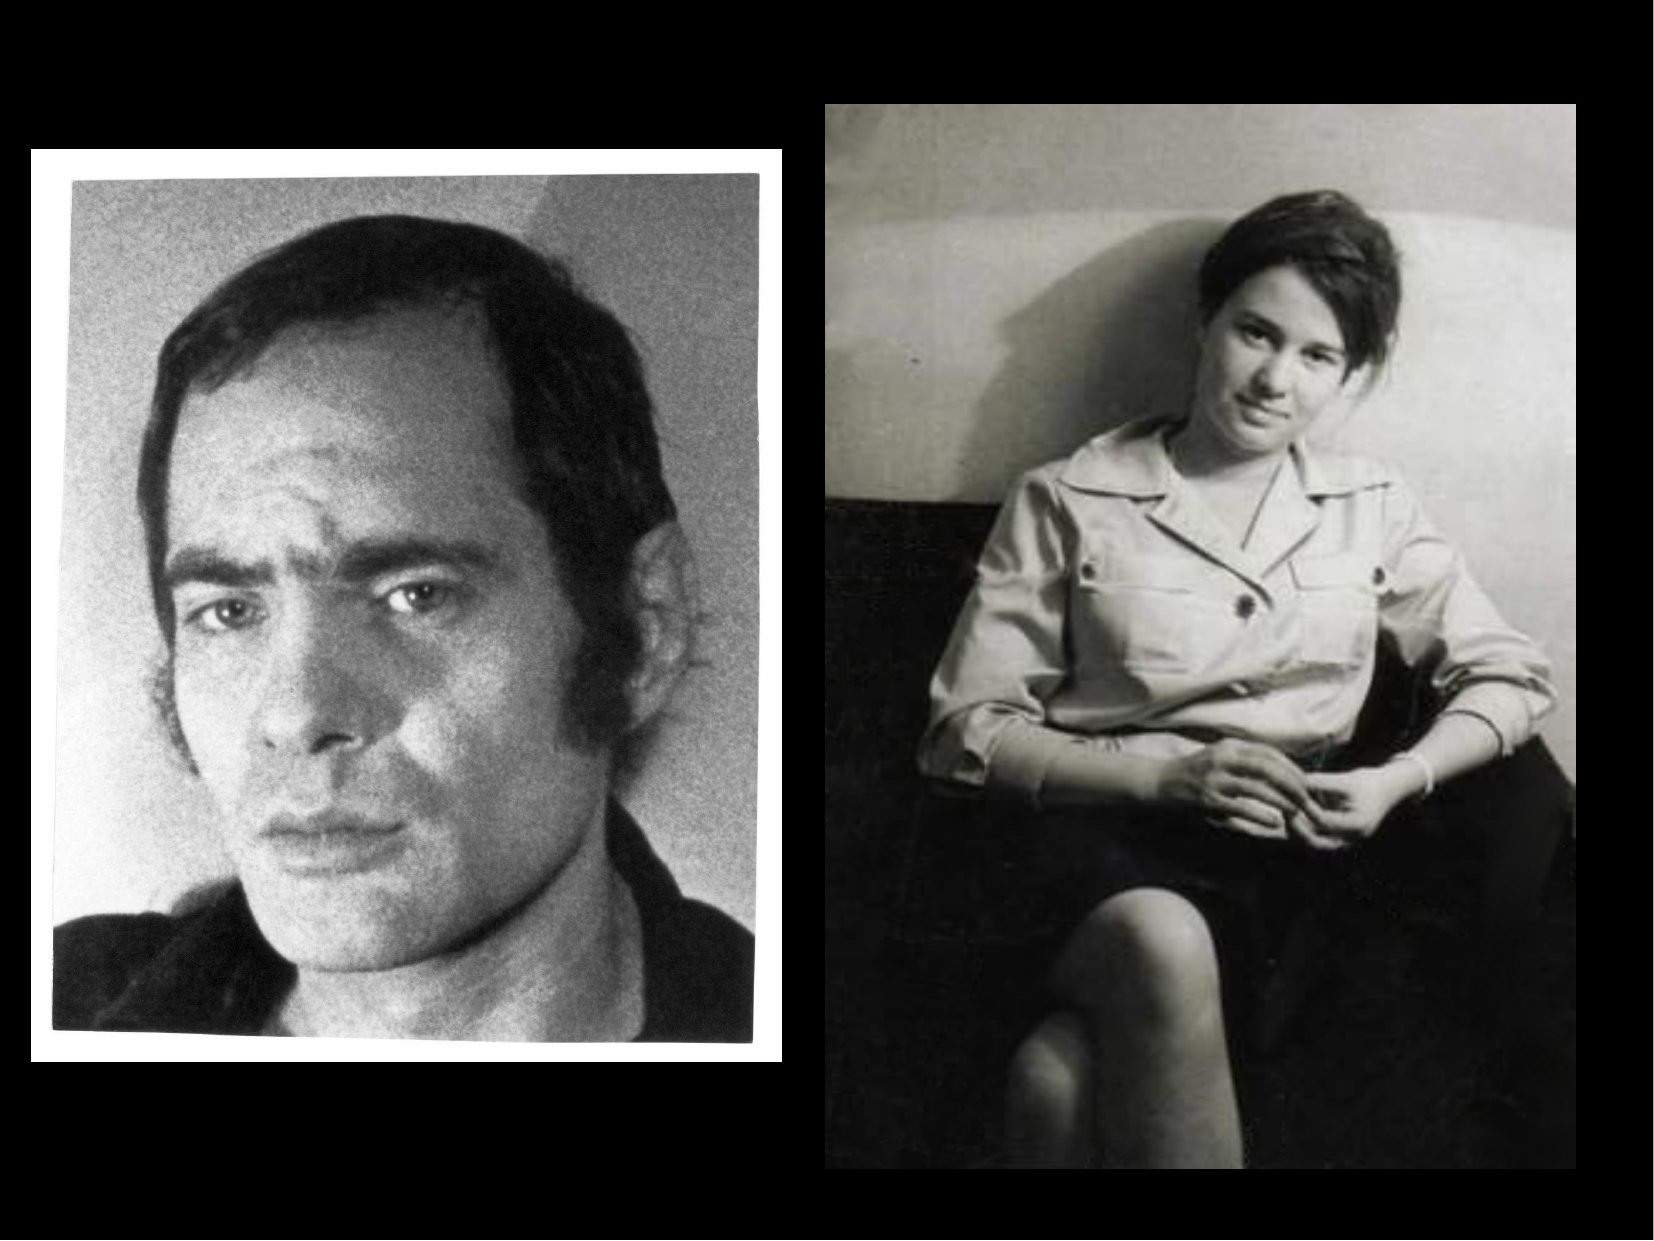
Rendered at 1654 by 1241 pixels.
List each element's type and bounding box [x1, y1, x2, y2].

picture [31, 149, 782, 1062]
picture [825, 104, 1576, 1169]
